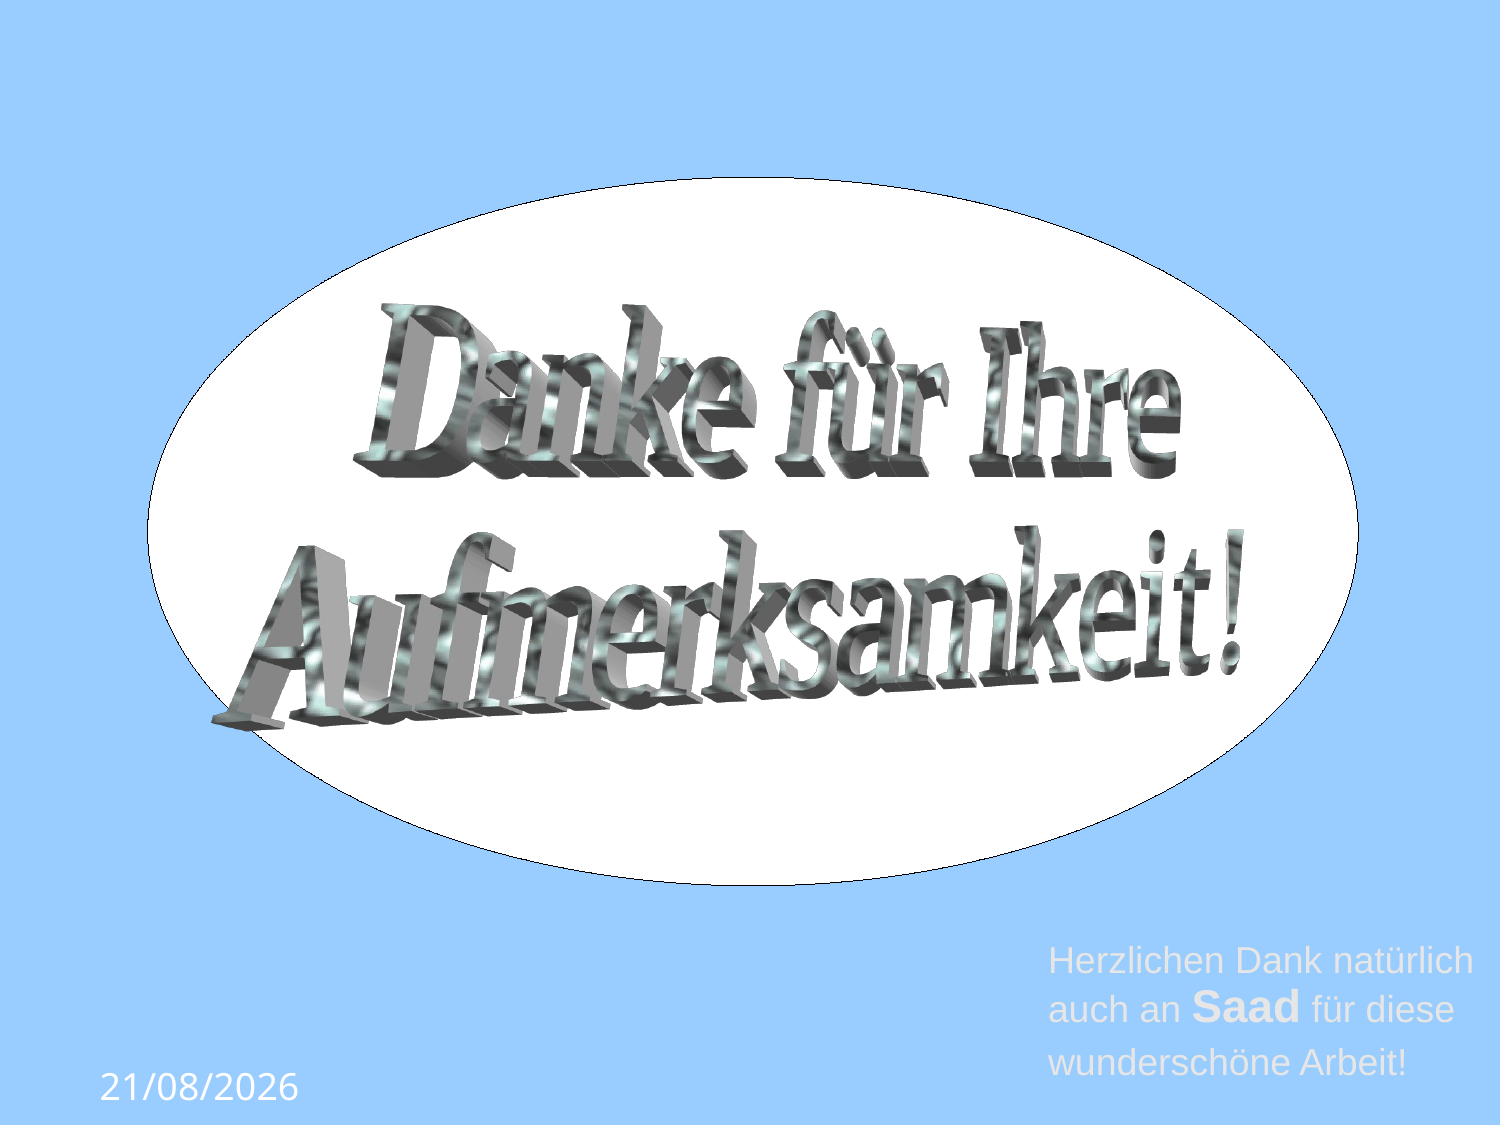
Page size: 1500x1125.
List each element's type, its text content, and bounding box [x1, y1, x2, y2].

text_box [513, 617, 532, 698]
text_box [469, 615, 487, 701]
text_box [631, 609, 644, 633]
text_box [765, 605, 819, 681]
text_box [147, 177, 1359, 886]
text_box [558, 615, 578, 696]
text_box [626, 652, 665, 689]
text_box [860, 642, 878, 675]
text_box Herzlichen Dank natürlich auch an Saad für diese wunderschöne Arbeit! [1033, 932, 1500, 1093]
